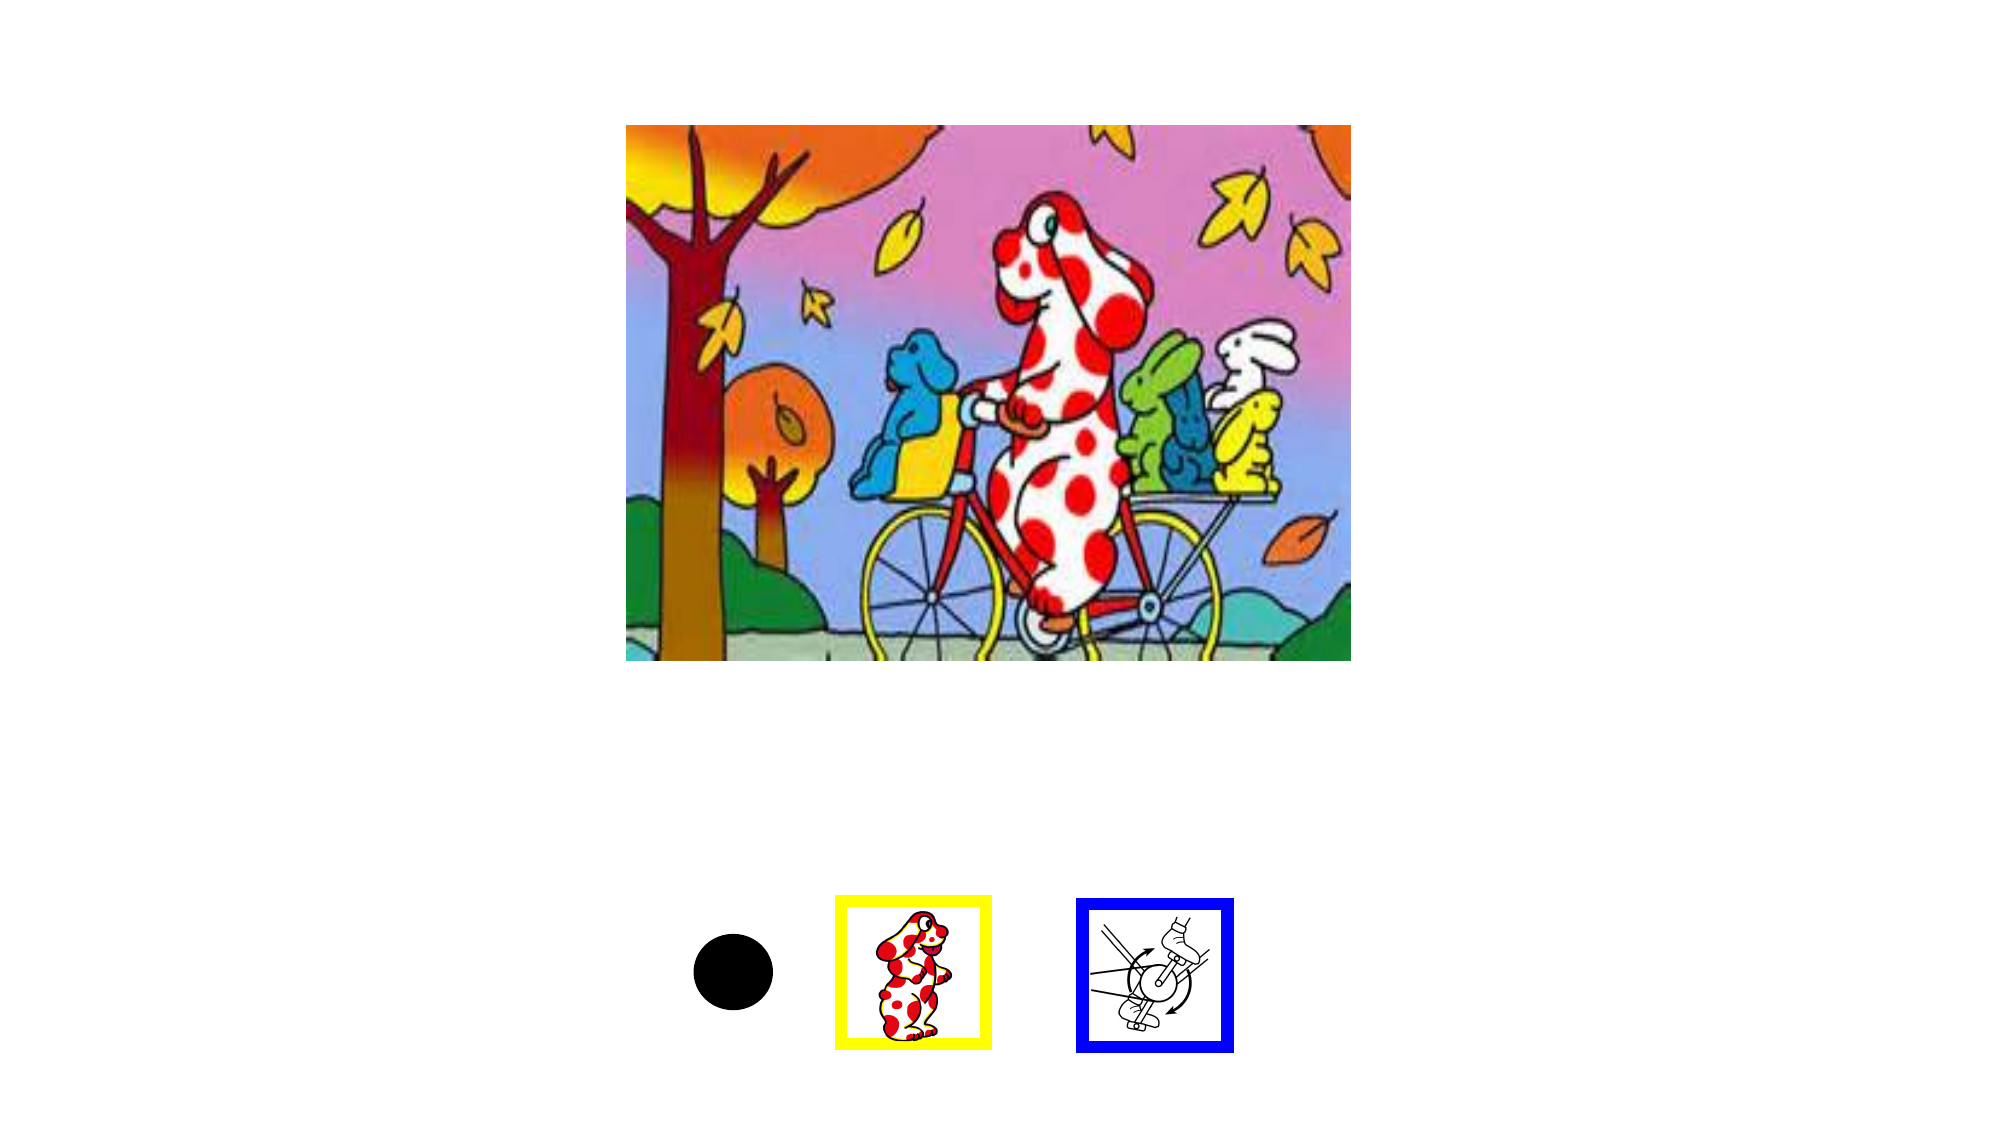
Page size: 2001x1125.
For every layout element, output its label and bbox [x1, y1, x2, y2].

picture [1089, 911, 1213, 1037]
picture [626, 125, 1351, 661]
picture [851, 904, 972, 1045]
text_box [694, 934, 772, 1010]
